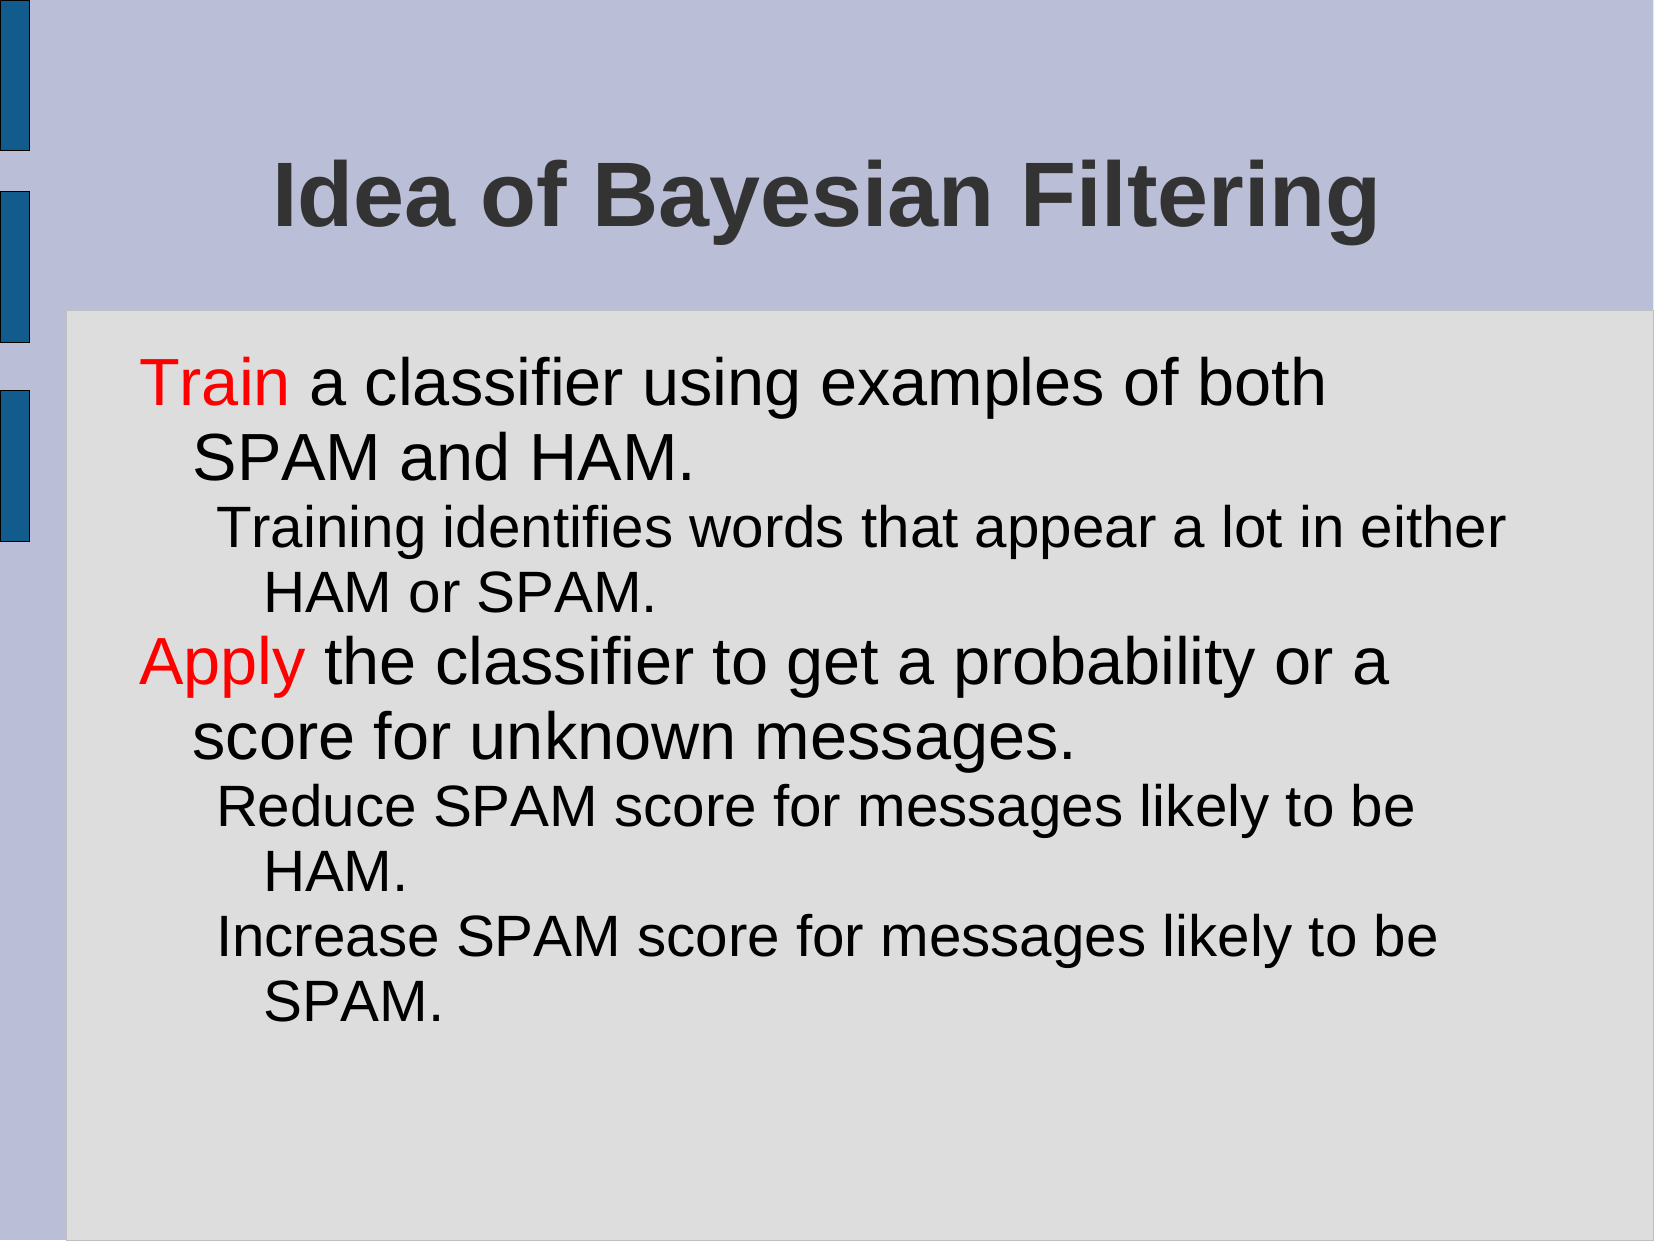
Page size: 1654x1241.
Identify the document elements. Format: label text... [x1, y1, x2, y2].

list Train a classifier using examples of both SPAM and HAM. Training identifies words that appear a lot in either HAM or SPAM. Apply the classifier to get a probability or a score for unknown messages. Reduce SPAM score for messages likely to be HAM. Increase SPAM score for messages likely to be SPAM. [121, 344, 1534, 1127]
title Idea of Bayesian Filtering [121, 91, 1534, 299]
